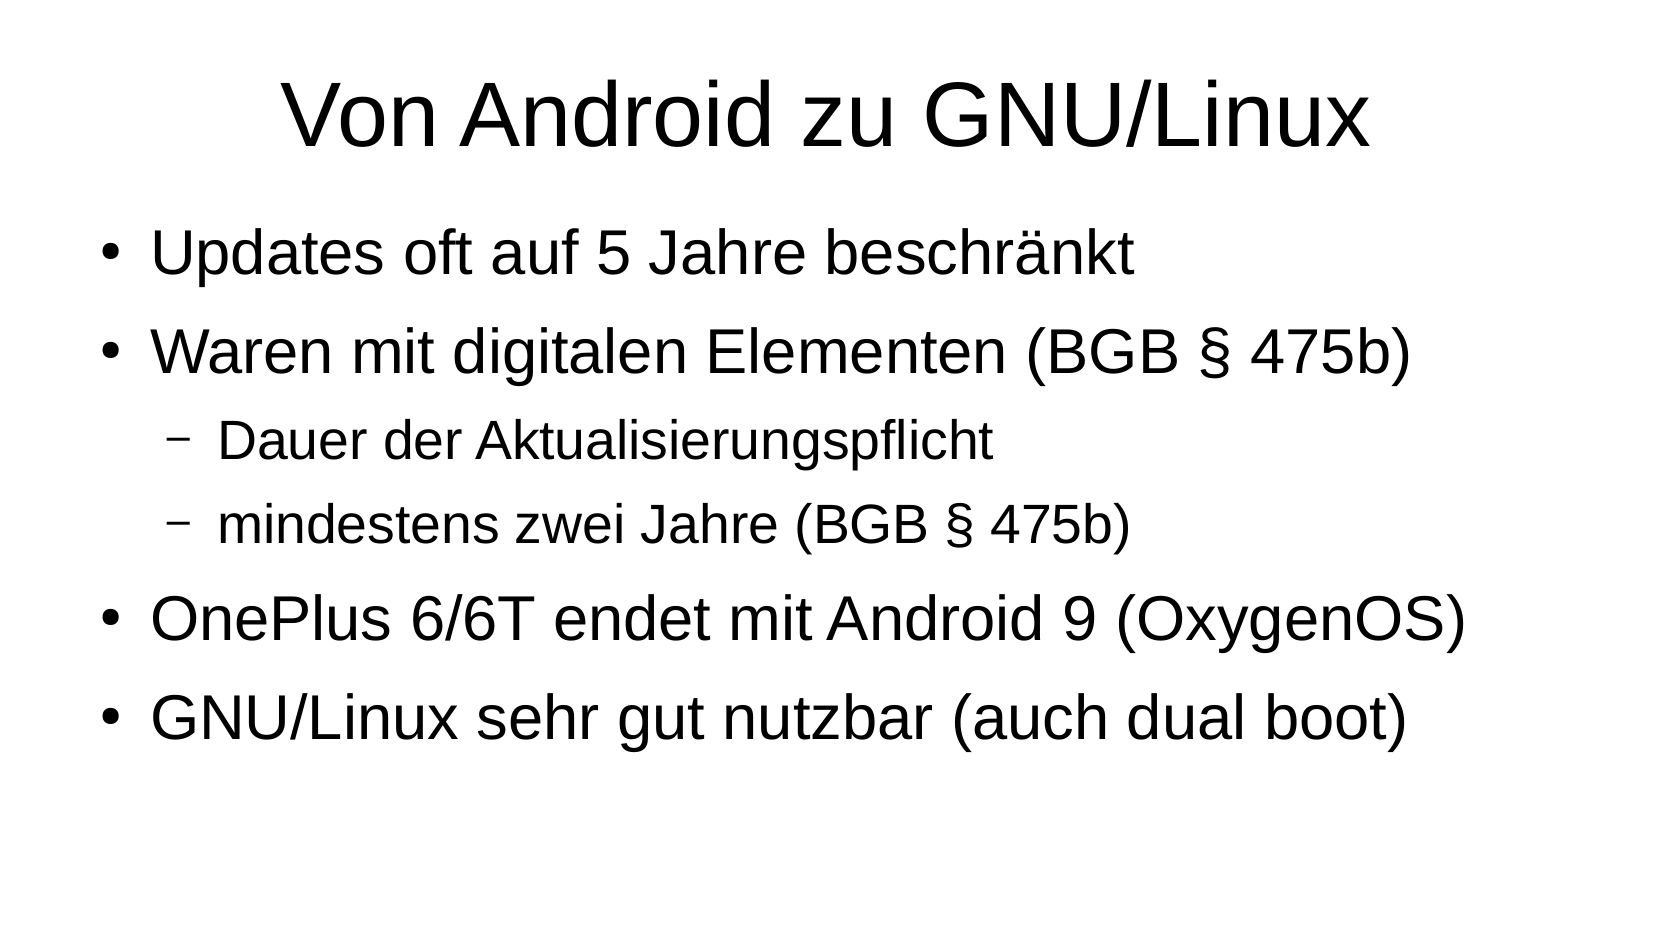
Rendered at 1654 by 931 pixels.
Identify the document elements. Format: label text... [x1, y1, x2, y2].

title Von Android zu GNU/Linux [82, 37, 1571, 193]
list Updates oft auf 5 Jahre beschränkt Waren mit digitalen Elementen (BGB § 475b) Dauer der Aktualisierungspflicht mindestens zwei Jahre (BGB § 475b) OnePlus 6/6T endet mit Android 9 (OxygenOS) GNU/Linux sehr gut nutzbar (auch dual boot) [82, 217, 1571, 758]
